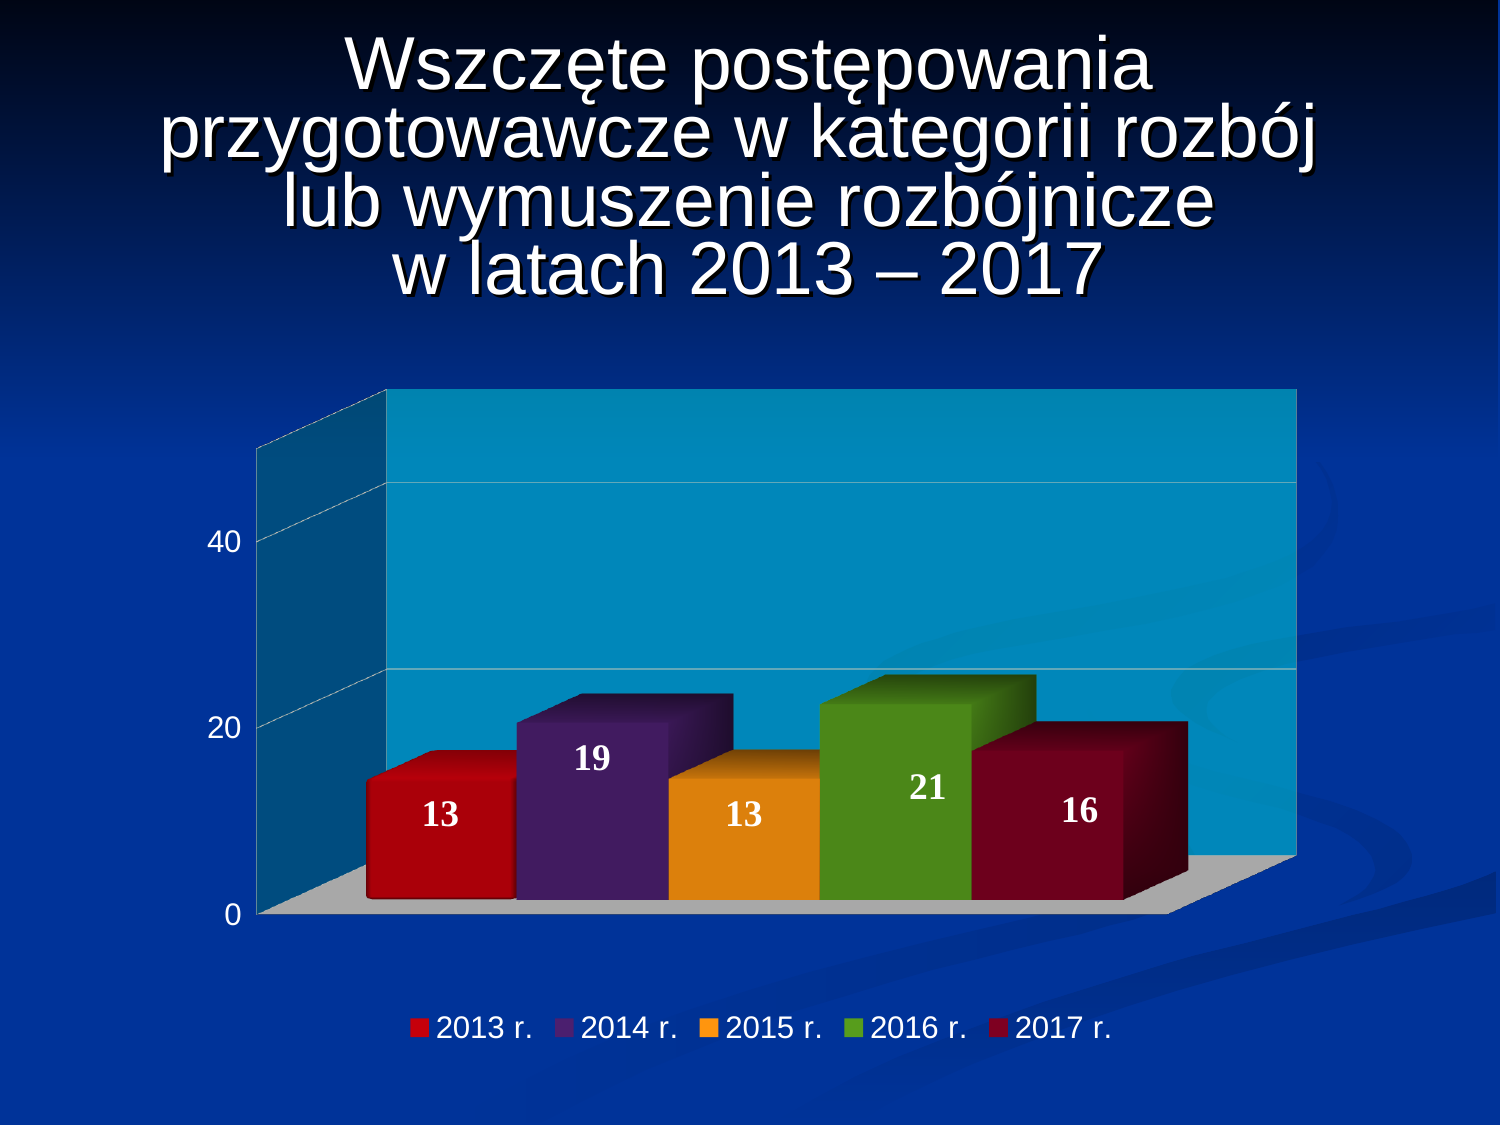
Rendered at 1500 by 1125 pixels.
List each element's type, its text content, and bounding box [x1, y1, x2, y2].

chart [153, 363, 1371, 1052]
title Wszczęte postępowania przygotowawcze w kategorii rozbój lub wymuszenie rozbójnicze w latach 2013 – 2017 [75, 21, 1424, 260]
